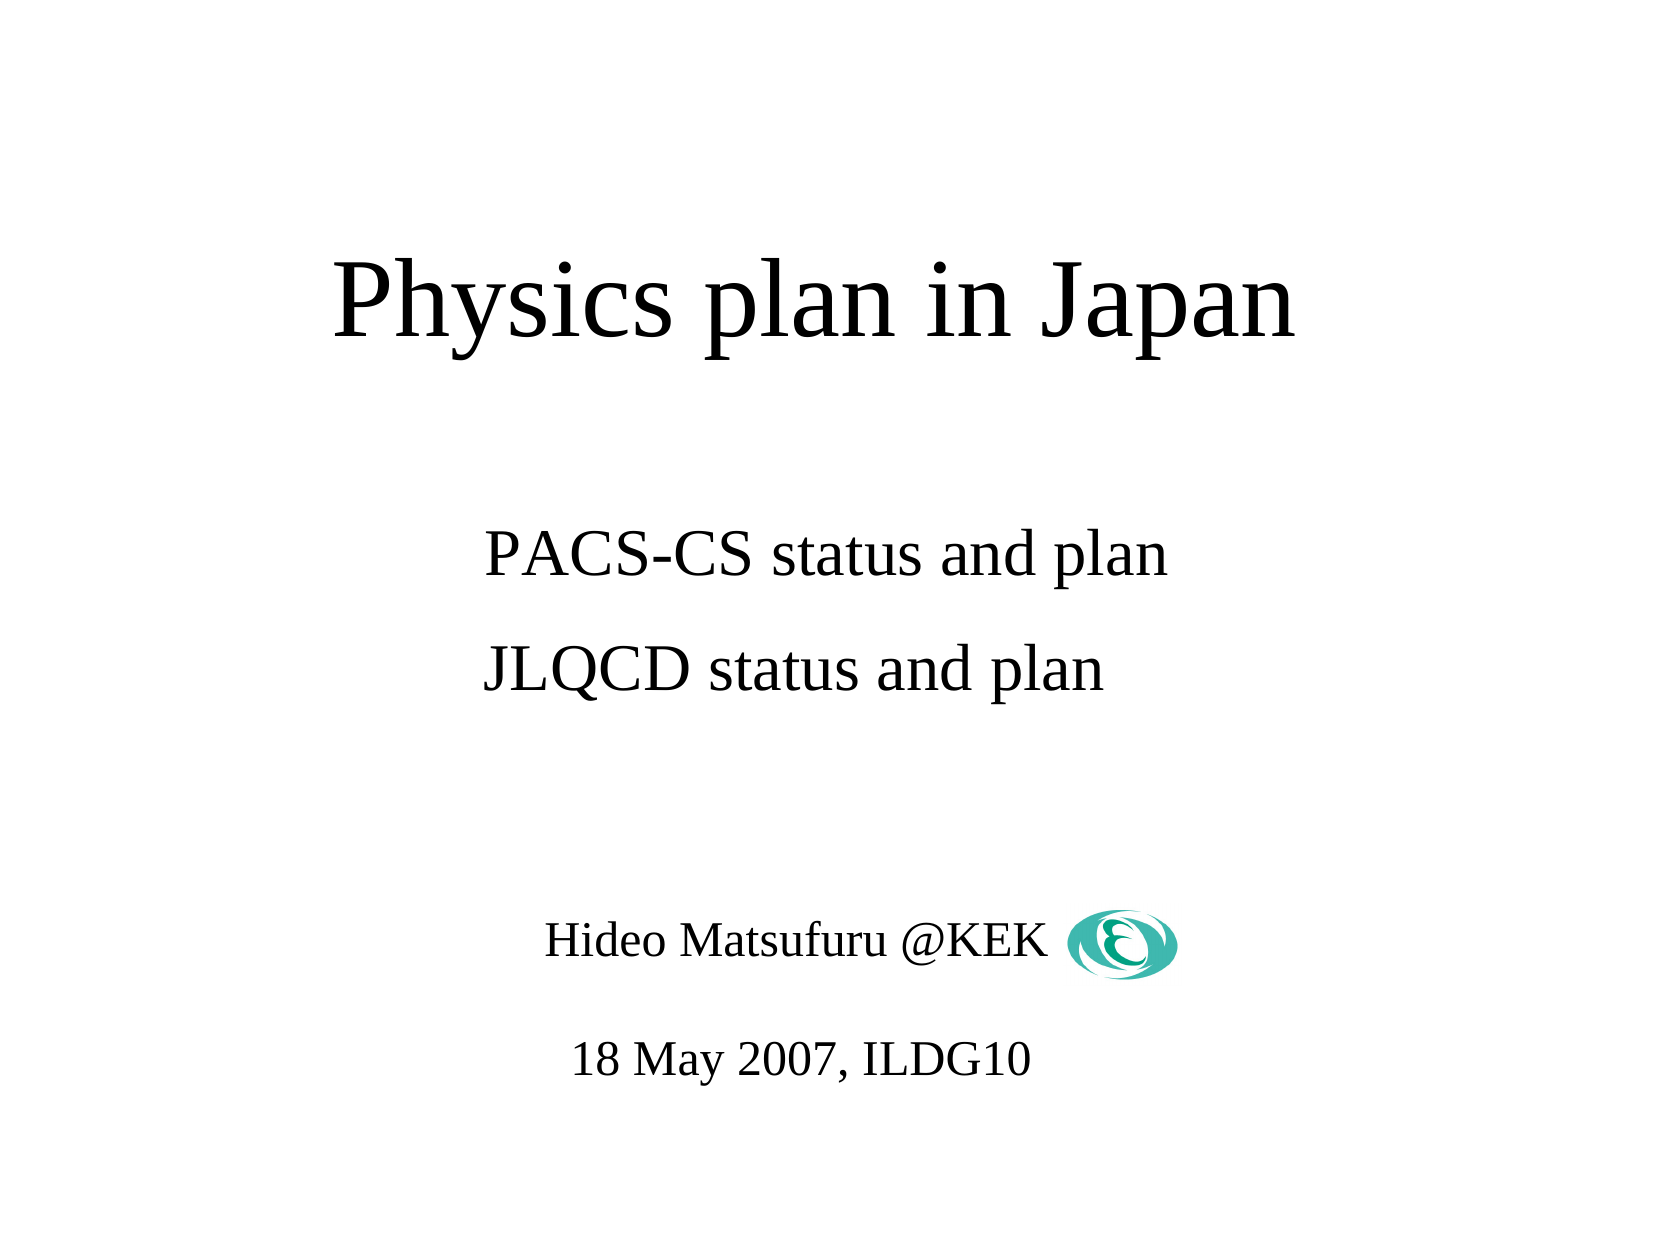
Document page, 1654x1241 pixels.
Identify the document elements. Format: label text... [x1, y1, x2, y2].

text_box Physics plan in Japan [331, 236, 1357, 373]
text_box JLQCD status and plan [458, 630, 1124, 712]
text_box 18 May 2007, ILDG10 [570, 1031, 1032, 1092]
picture [1063, 903, 1182, 986]
text_box PACS-CS status and plan [459, 515, 1187, 607]
text_box Hideo Matsufuru @KEK [544, 912, 1049, 973]
